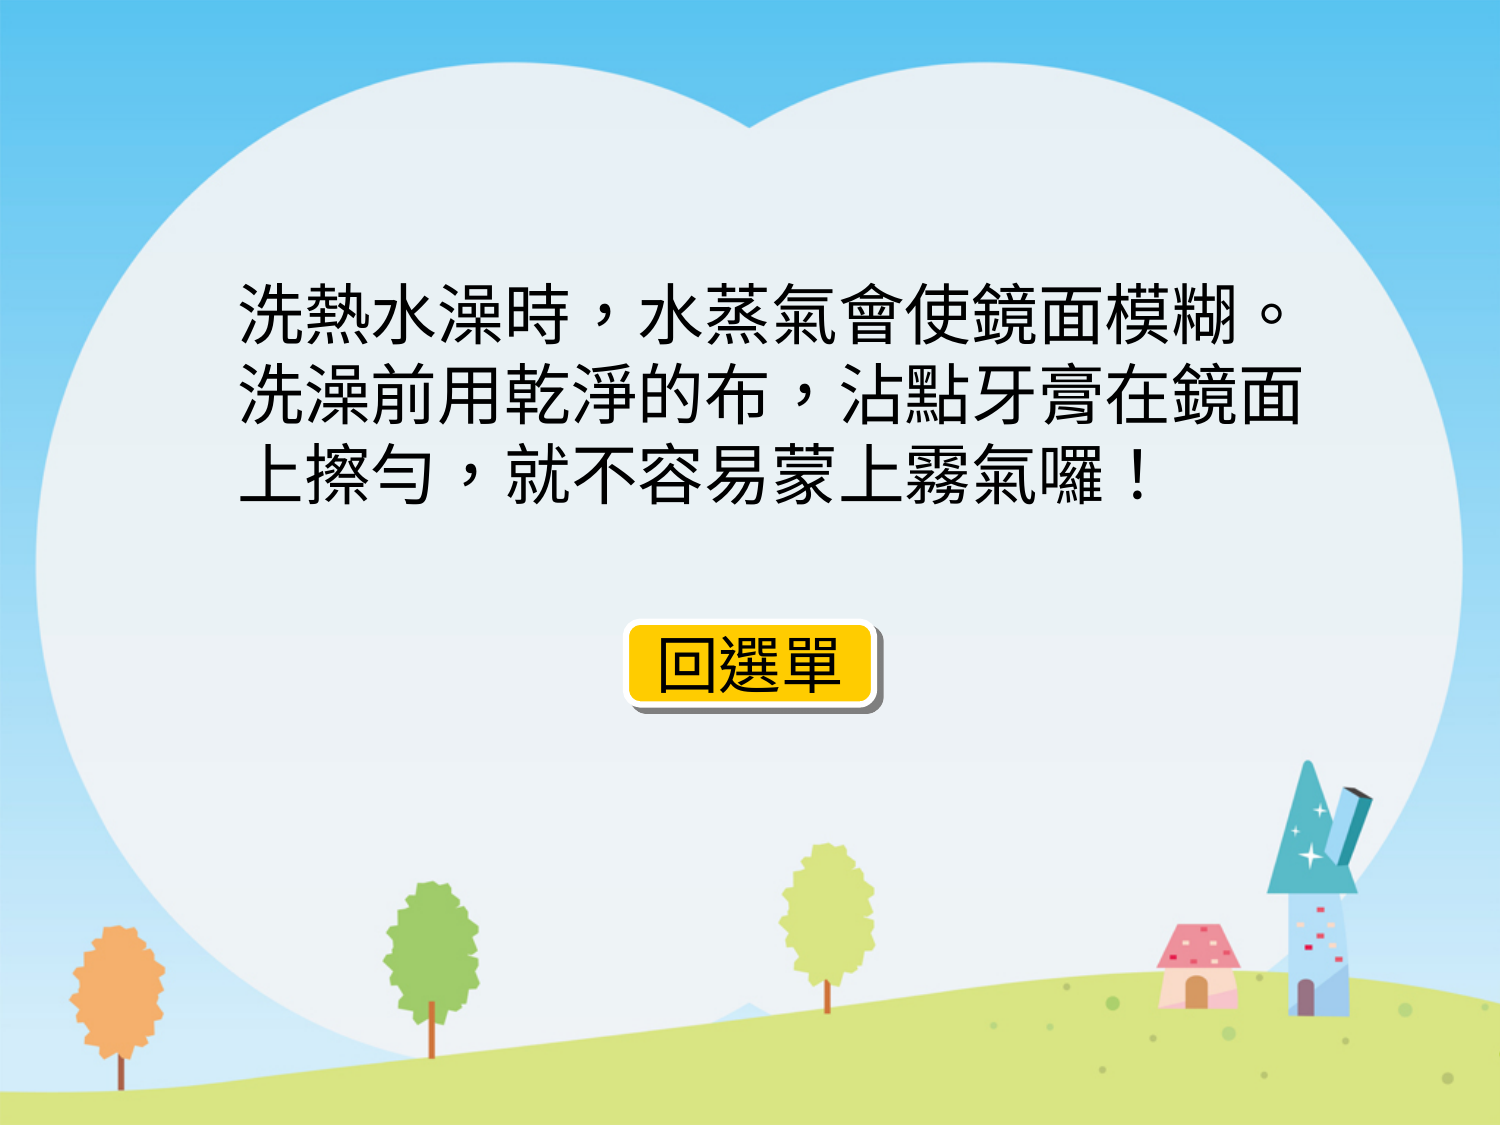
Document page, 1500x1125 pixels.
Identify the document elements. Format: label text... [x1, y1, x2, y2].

text_box 洗熱水澡時，水蒸氣會使鏡面模糊。洗澡前用乾淨的布，沾點牙膏在鏡面上擦勻，就不容易蒙上霧氣囉！ [222, 265, 1330, 521]
picture [0, 0, 1500, 1125]
text_box 回選單 [625, 621, 874, 705]
